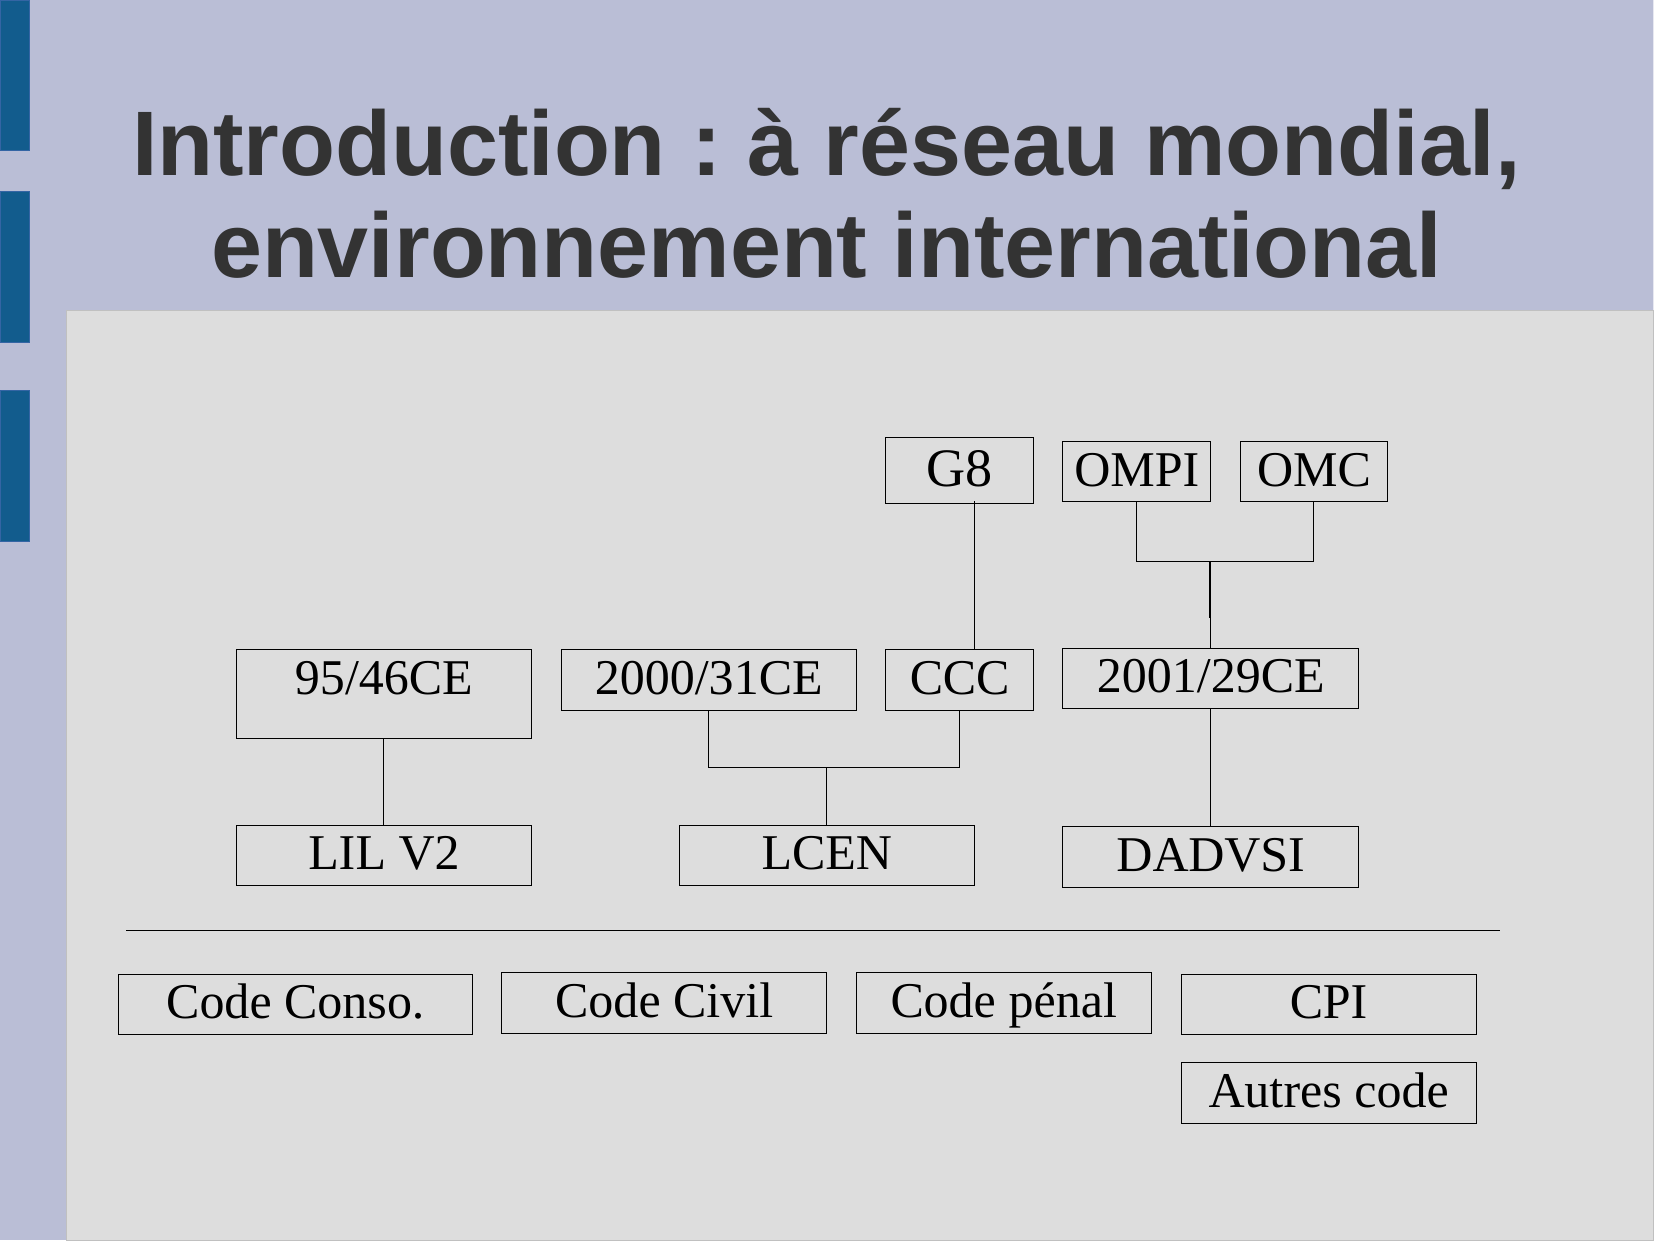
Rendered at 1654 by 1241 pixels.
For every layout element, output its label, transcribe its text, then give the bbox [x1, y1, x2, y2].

text_box CCC [885, 649, 1034, 711]
text_box Autres code [1181, 1062, 1477, 1124]
text_box 2000/31CE [561, 649, 857, 711]
text_box LIL V2 [236, 825, 532, 886]
text_box Code Civil [501, 972, 827, 1034]
text_box OMPI [1062, 441, 1211, 502]
text_box LCEN [679, 825, 975, 886]
text_box Code Conso. [118, 974, 473, 1035]
text_box Code pénal [856, 972, 1152, 1034]
text_box CPI [1181, 974, 1477, 1035]
text_box G8 [885, 437, 1034, 504]
title Introduction : à réseau mondial, environnement international [121, 76, 1534, 313]
text_box 95/46CE [236, 649, 532, 739]
text_box OMC [1240, 441, 1388, 502]
text_box 2001/29CE [1062, 648, 1359, 709]
text_box DADVSI [1062, 826, 1359, 888]
